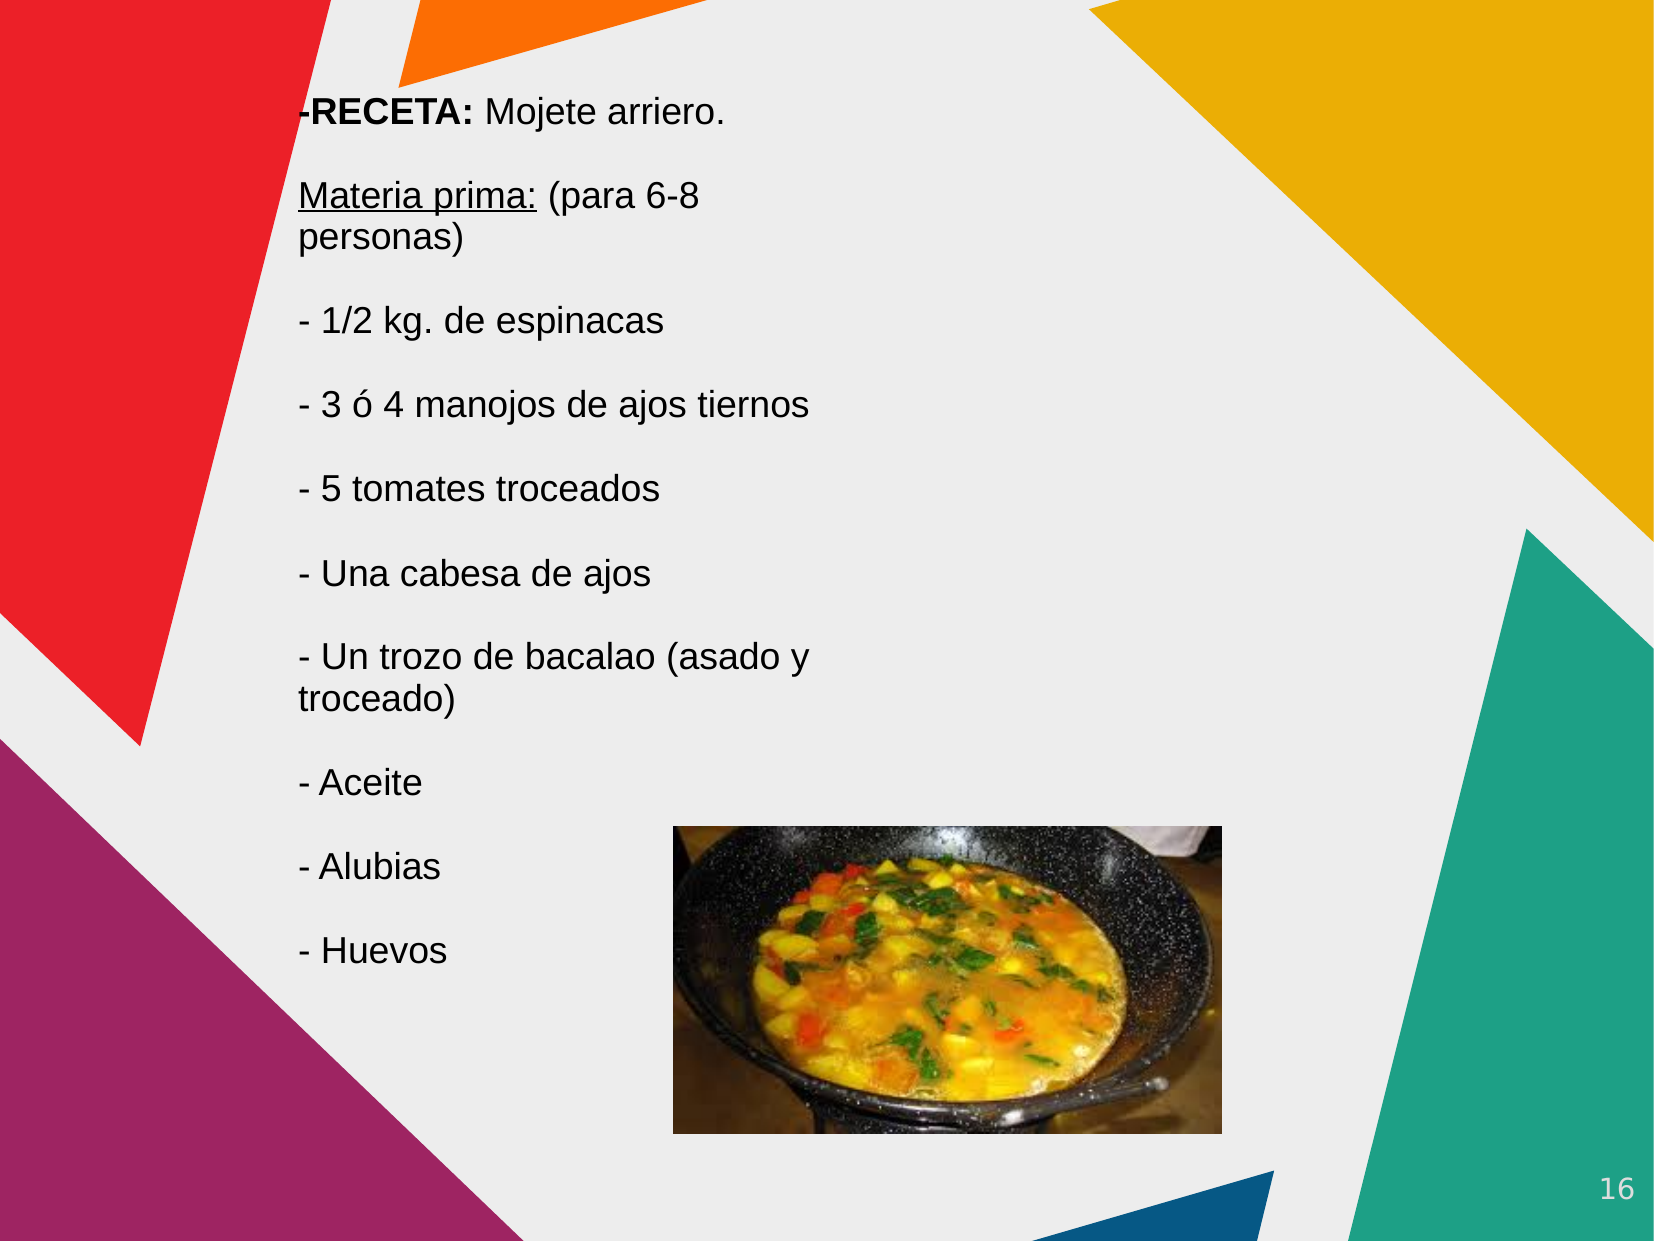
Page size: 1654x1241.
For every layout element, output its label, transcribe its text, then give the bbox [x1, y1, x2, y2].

picture [673, 826, 1222, 1134]
text_box -RECETA: Mojete arriero. Materia prima: (para 6-8 personas) - 1/2 kg. de espinacas - 3 ó 4 manojos de ajos tiernos - 5 tomates troceados - Una cabesa de ajos - Un trozo de bacalao (asado y troceado) - Aceite - Alubias - Huevos [283, 82, 875, 1056]
